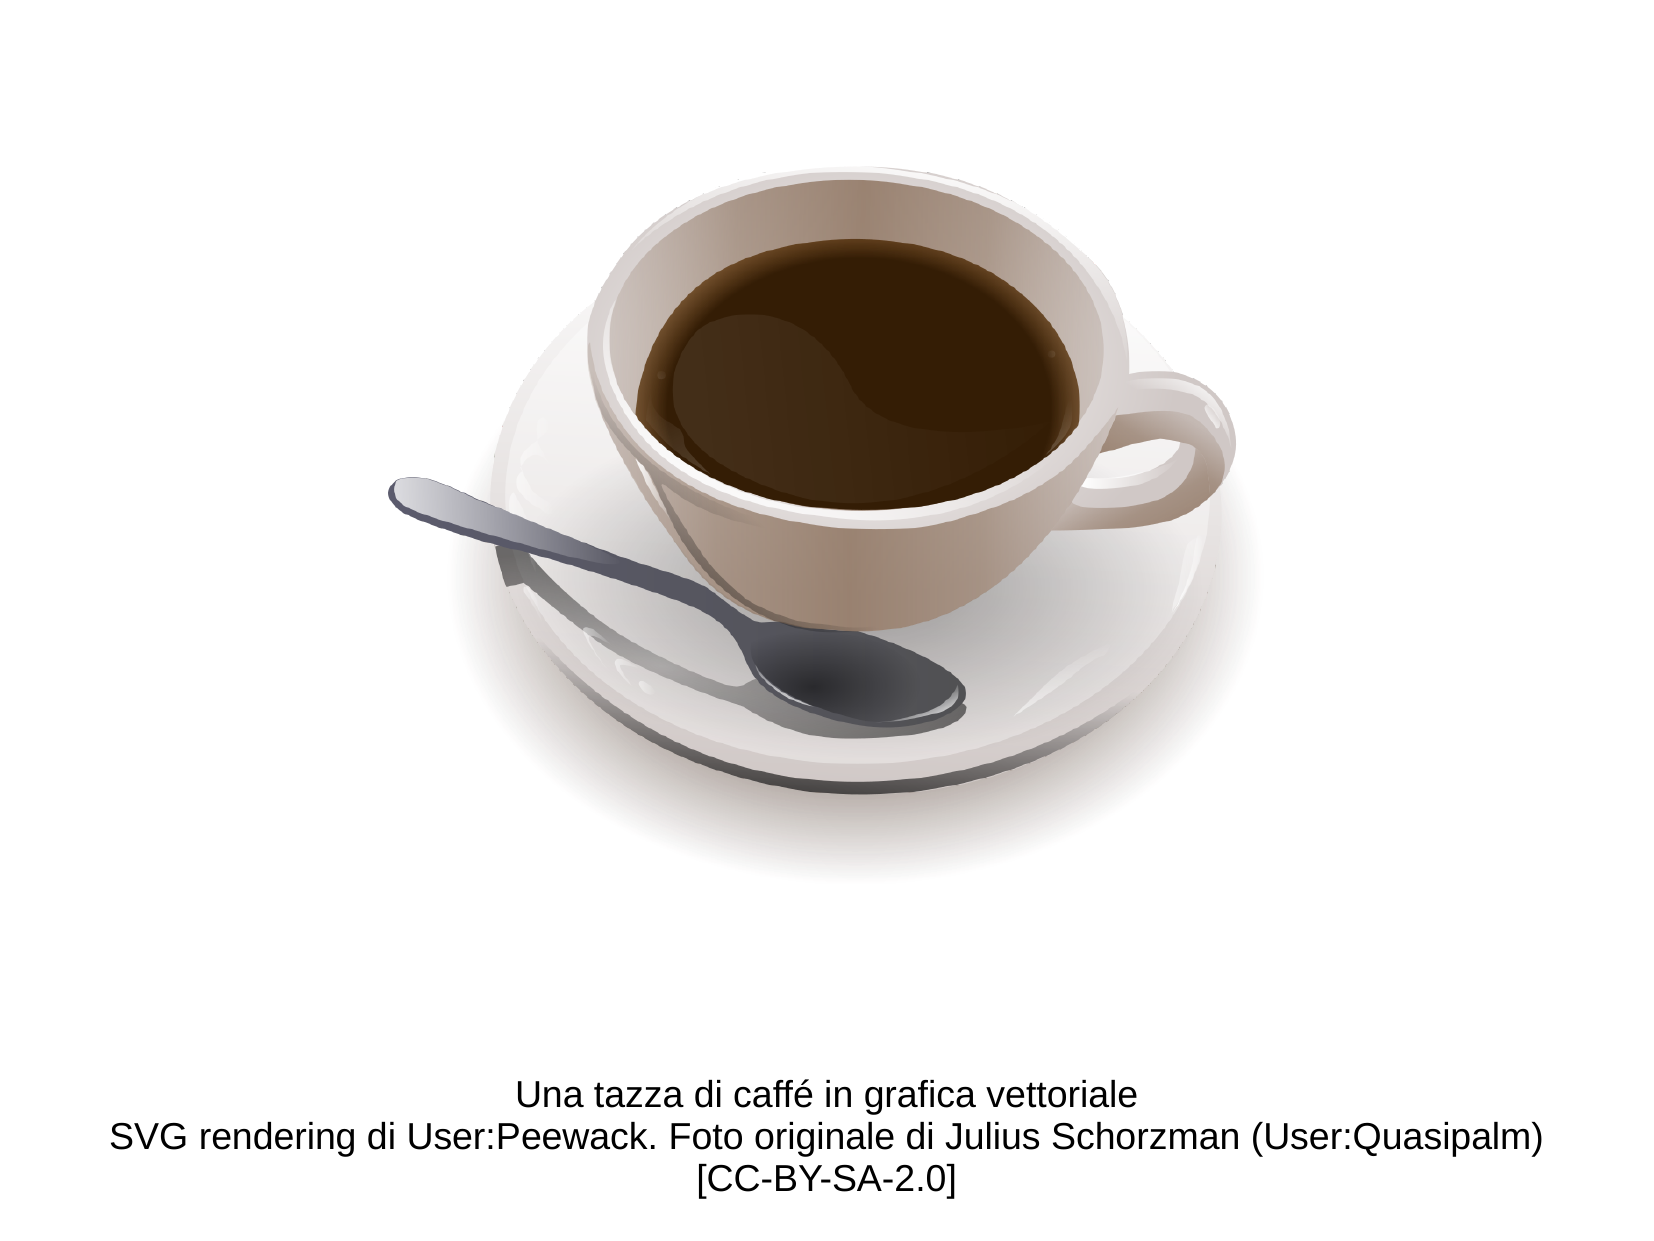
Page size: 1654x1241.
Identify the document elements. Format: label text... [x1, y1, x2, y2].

title Una tazza di caffé in grafica vettoriale SVG rendering di User:Peewack. Foto originale di Julius Schorzman (User:Quasipalm) [CC-BY-SA-2.0] [82, 1033, 1571, 1241]
picture [388, 165, 1265, 886]
